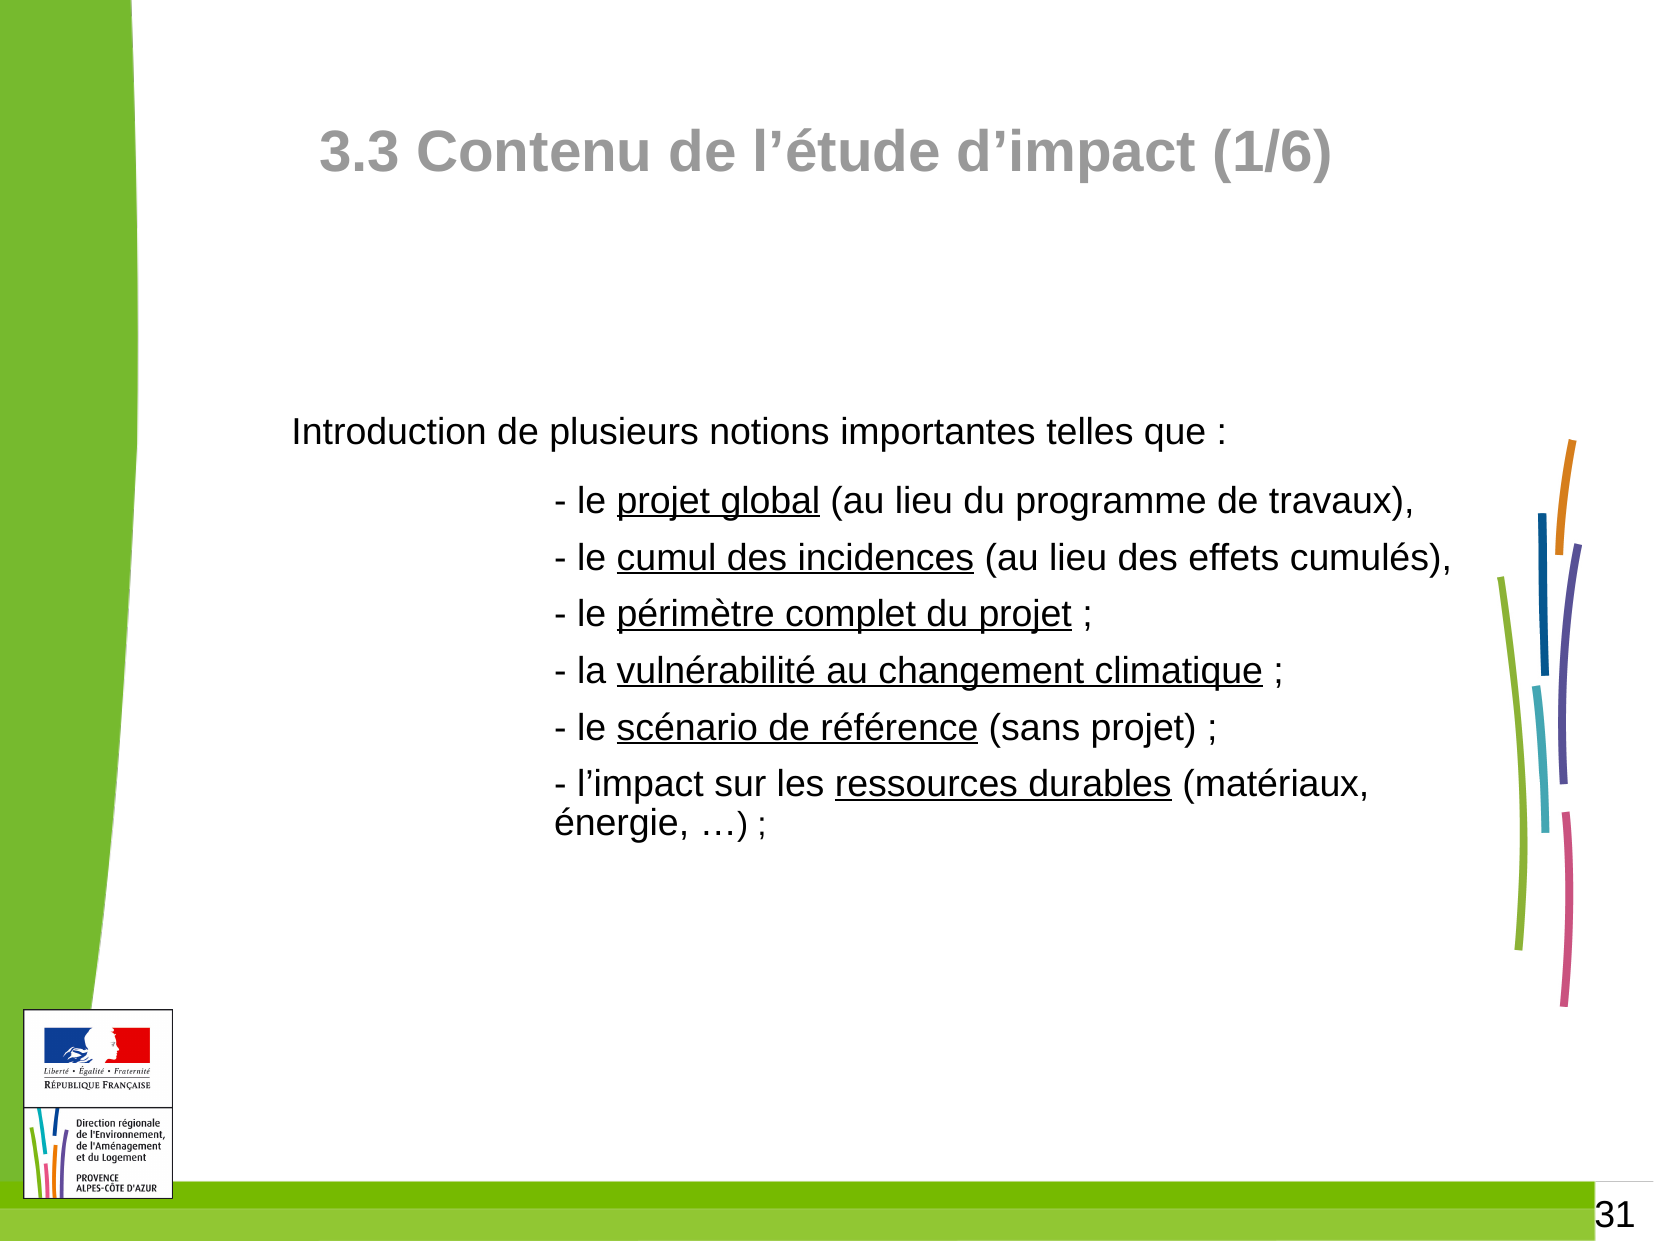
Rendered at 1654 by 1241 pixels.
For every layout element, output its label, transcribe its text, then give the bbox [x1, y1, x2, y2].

title 3.3 Contenu de l’étude d’impact (1/6) [82, 49, 1571, 257]
list Introduction de plusieurs notions importantes telles que : - le projet global (au lieu du programme de travaux), - le cumul des incidences (au lieu des effets cumulés), - le périmètre complet du projet ; - la vulnérabilité au changement climatique ; - le scénario de référence (sans projet) ; - l’impact sur les ressources durables (matériaux, énergie, …) ; [179, 413, 1509, 1010]
picture [0, 0, 1654, 1241]
